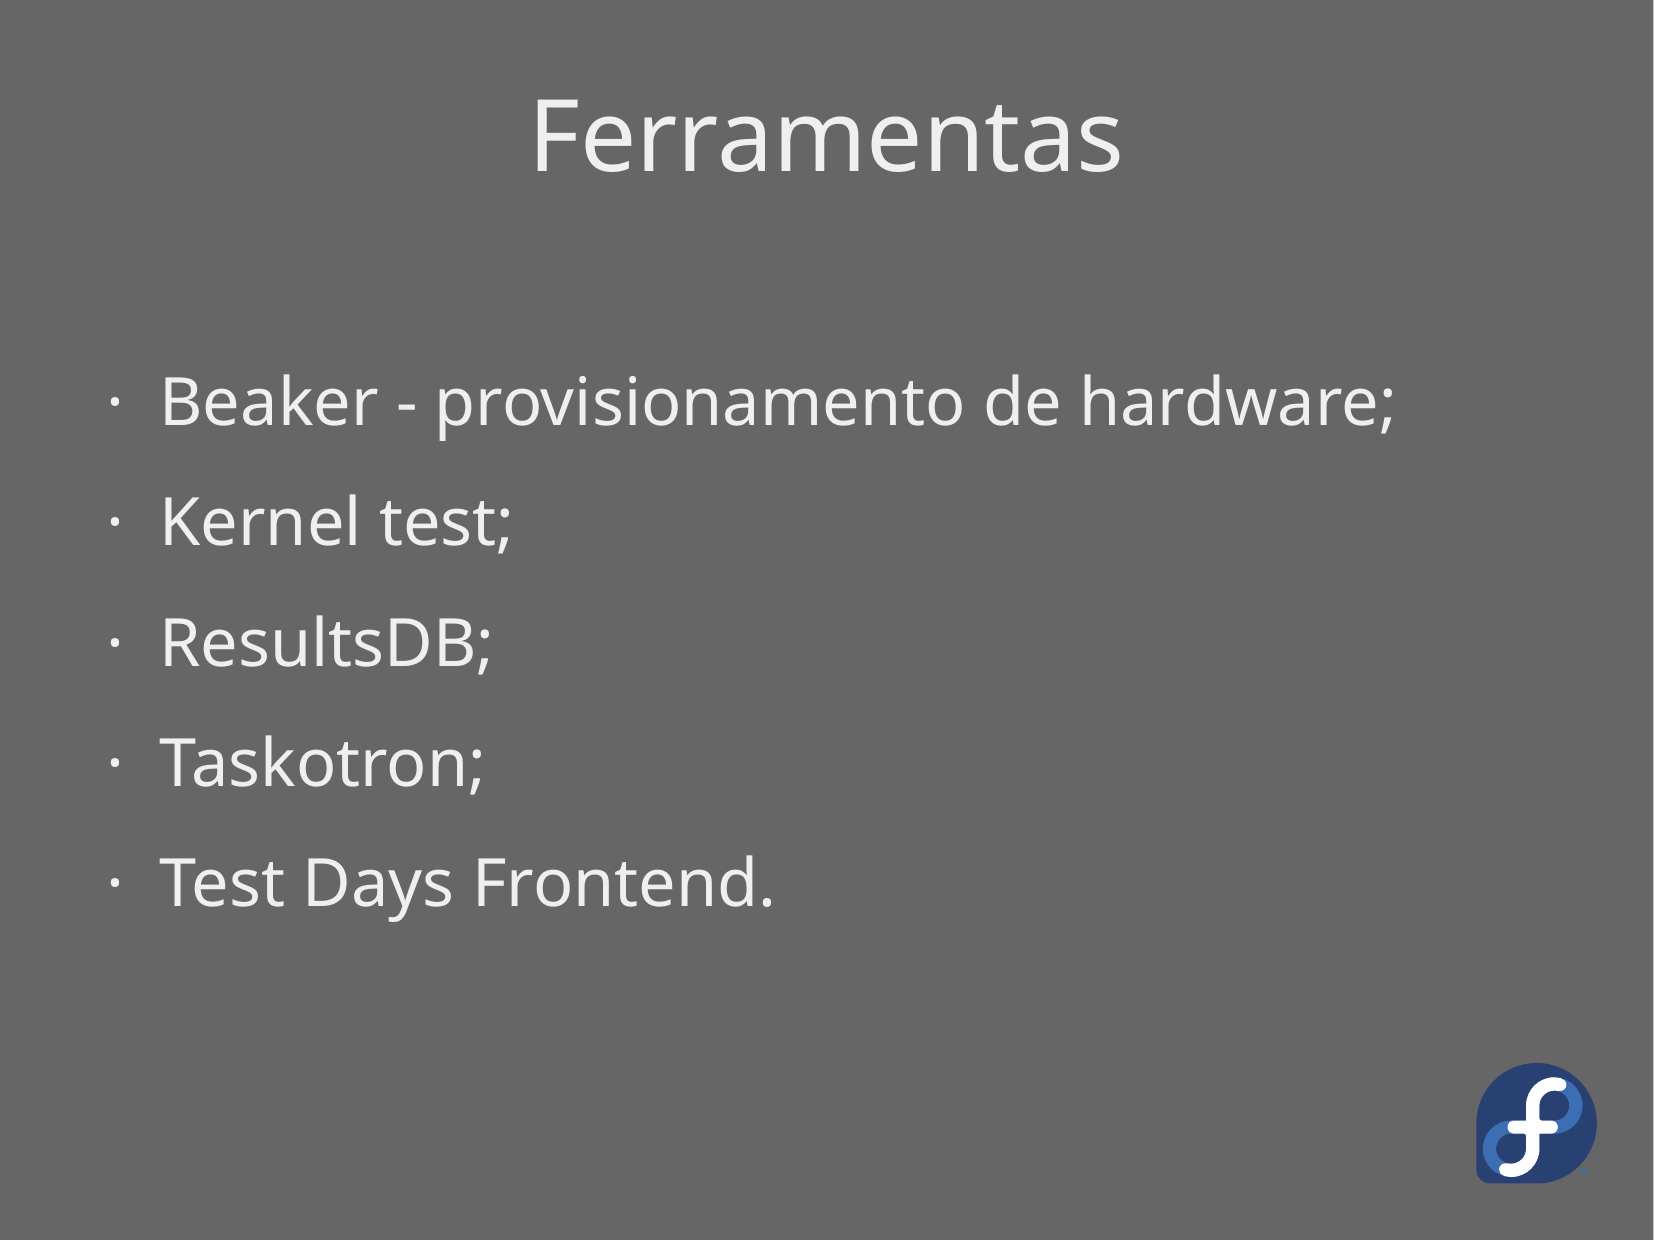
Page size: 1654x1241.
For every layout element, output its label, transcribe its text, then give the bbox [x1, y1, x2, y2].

title Ferramentas [88, 29, 1565, 237]
picture [1476, 1062, 1597, 1184]
list Beaker - provisionamento de hardware; Kernel test; ResultsDB; Taskotron; Test Days Frontend. [88, 354, 1565, 1063]
